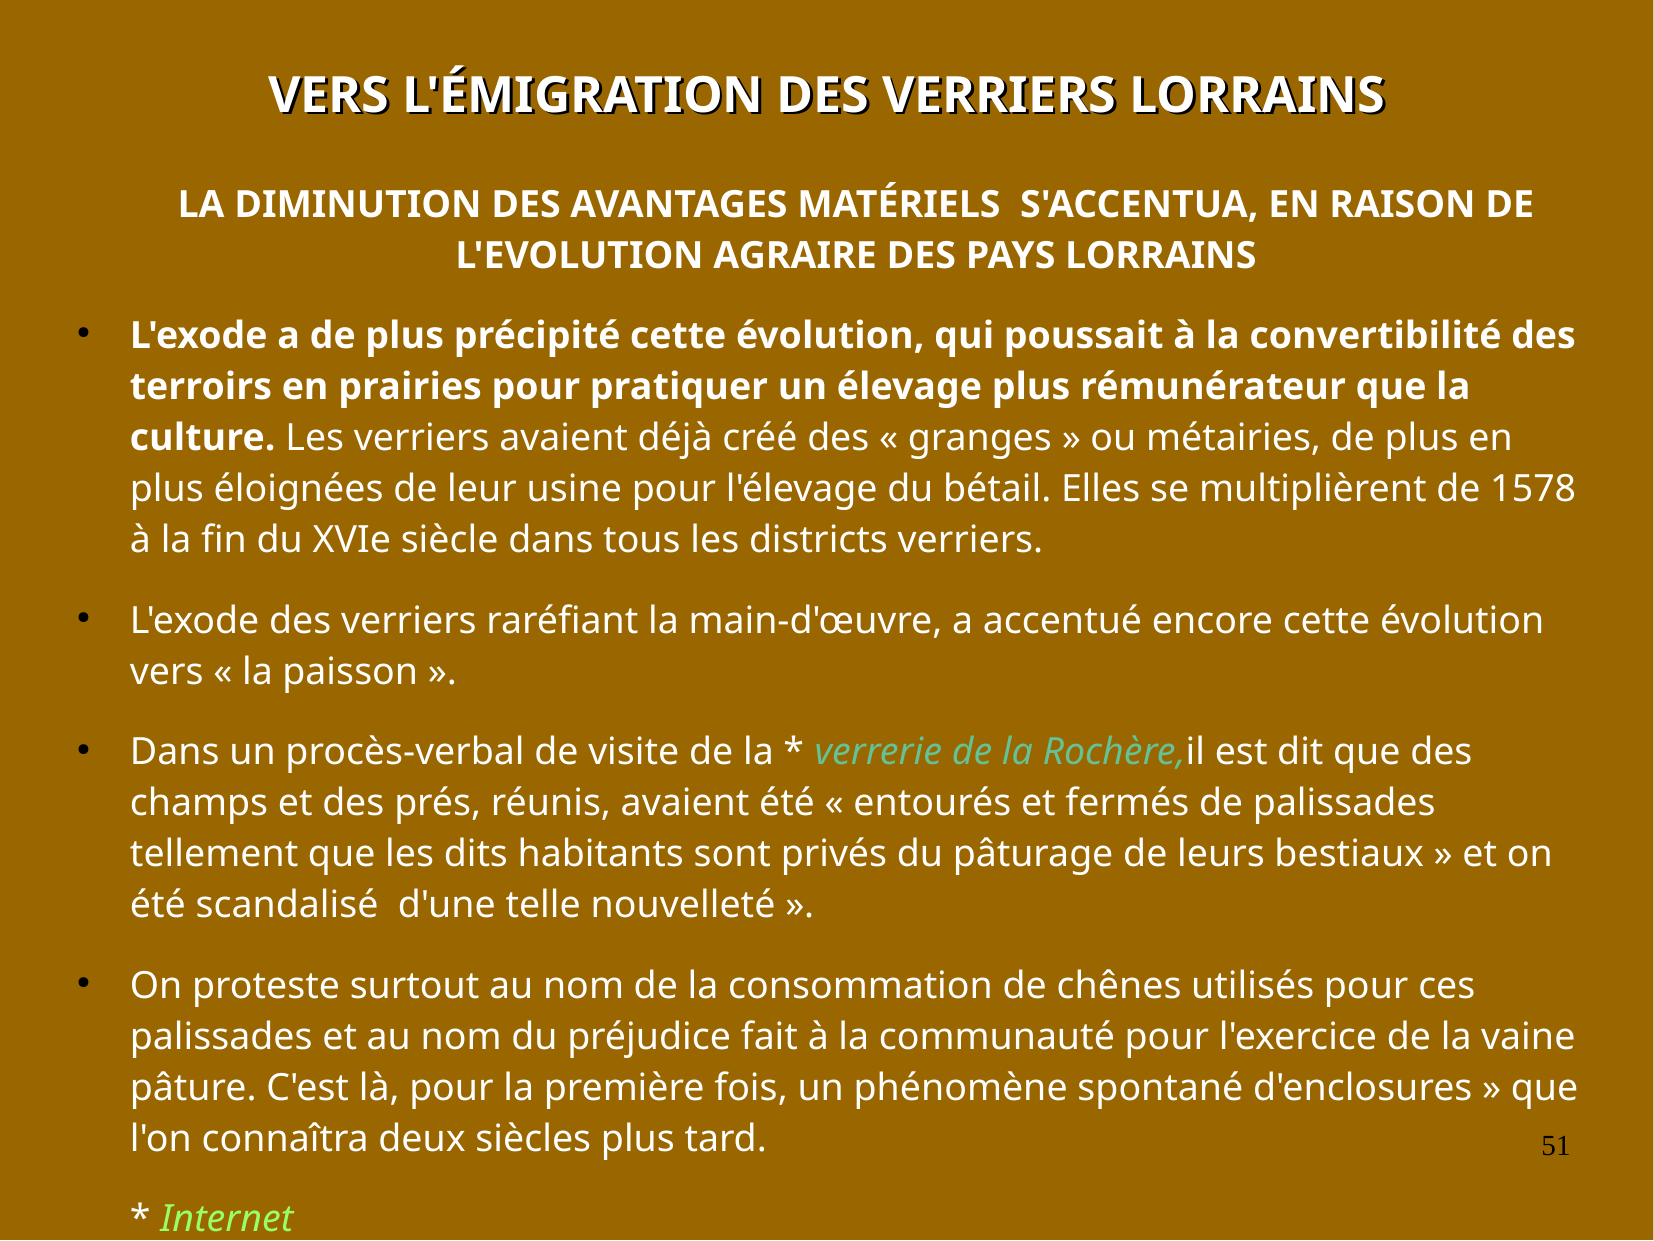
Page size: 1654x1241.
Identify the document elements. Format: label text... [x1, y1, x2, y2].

list LA DIMINUTION DES AVANTAGES MATÉRIELS S'ACCENTUA, EN RAISON DE L'EVOLUTION AGRAIRE DES PAYS LORRAINS L'exode a de plus précipité cette évolution, qui poussait à la convertibilité des terroirs en prairies pour pratiquer un élevage plus rémunérateur que la culture. Les verriers avaient déjà créé des « granges » ou métairies, de plus en plus éloignées de leur usine pour l'élevage du bétail. Elles se multiplièrent de 1578 à la fin du XVIe siècle dans tous les districts verriers. L'exode des verriers raréfiant la main-d'œuvre, a accentué encore cette évolution vers « la paisson ». Dans un procès-verbal de visite de la * verrerie de la Rochère,il est dit que des champs et des prés, réunis, avaient été « entourés et fermés de palissades tellement que les dits habitants sont privés du pâturage de leurs bestiaux » et on été scandalisé d'une telle nouvelleté ». On proteste surtout au nom de la consommation de chênes utilisés pour ces palissades et au nom du préjudice fait à la communauté pour l'exercice de la vaine pâture. C'est là, pour la première fois, un phénomène spontané d'enclosures » que l'on connaîtra deux siècles plus tard. * Internet [59, 177, 1583, 1184]
title VERS L'ÉMIGRATION DES VERRIERS LORRAINS [82, 19, 1571, 166]
